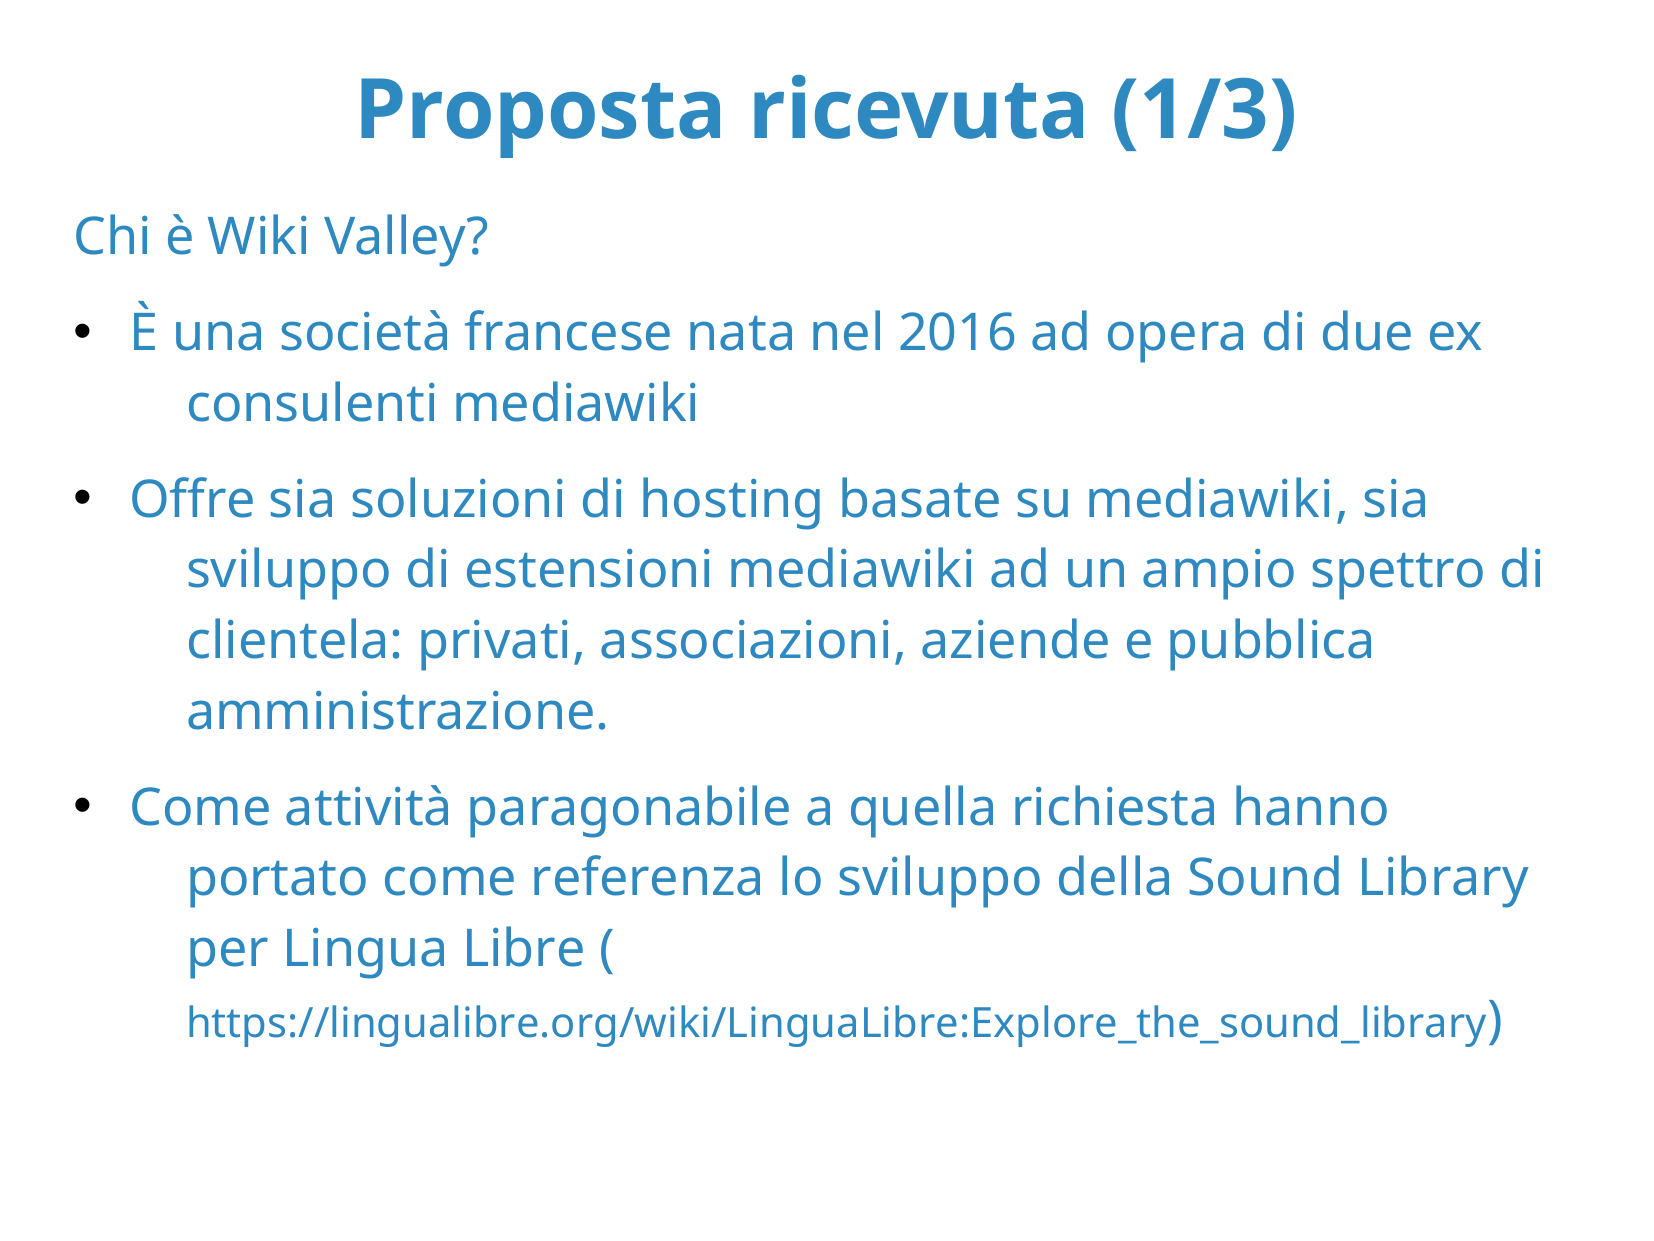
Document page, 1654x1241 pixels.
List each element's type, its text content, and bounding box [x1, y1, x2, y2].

text_box Chi è Wiki Valley? È una società francese nata nel 2016 ad opera di due ex consulenti mediawiki Offre sia soluzioni di hosting basate su mediawiki, sia sviluppo di estensioni mediawiki ad un ampio spettro di clientela: privati, associazioni, aziende e pubblica amministrazione. Come attività paragonabile a quella richiesta hanno portato come referenza lo sviluppo della Sound Library per Lingua Libre (https://lingualibre.org/wiki/LinguaLibre:Explore_the_sound_library) [58, 191, 1595, 985]
text_box Proposta ricevuta (1/3) [106, 42, 1548, 191]
